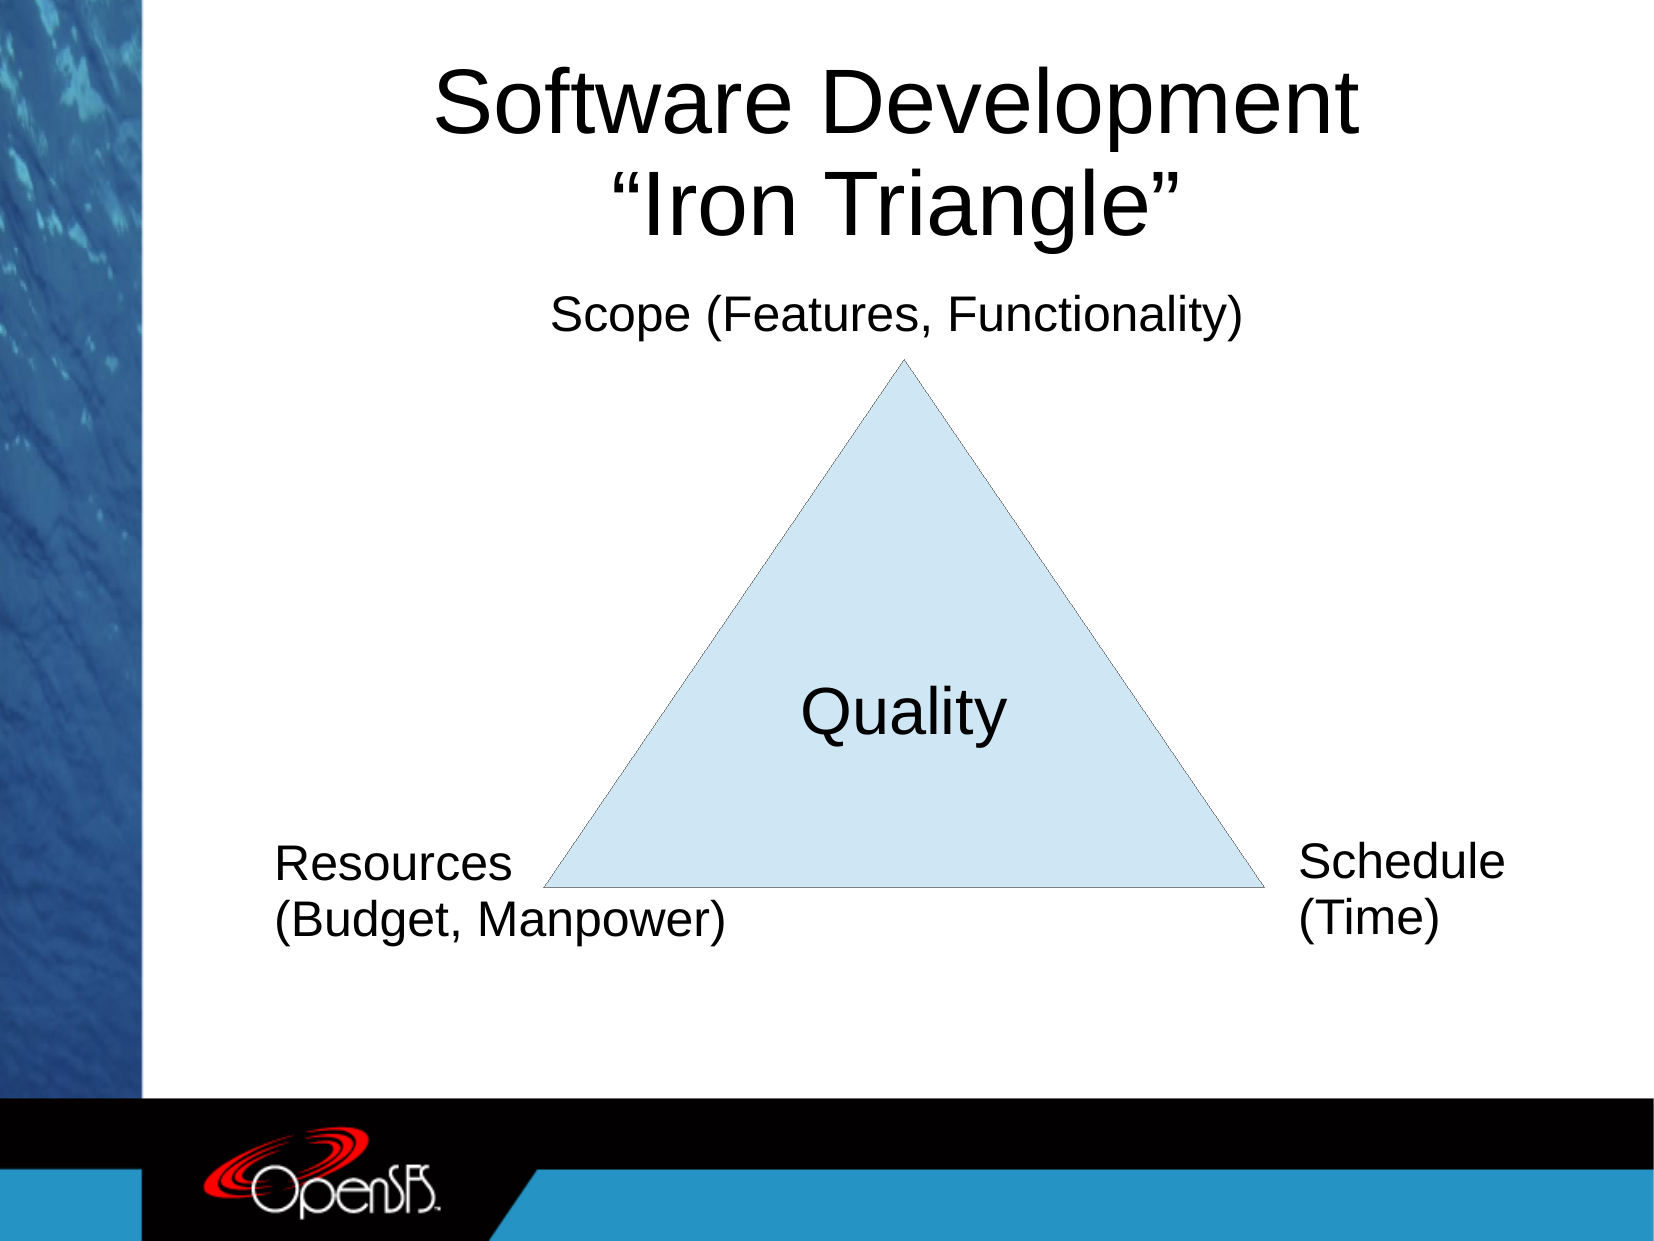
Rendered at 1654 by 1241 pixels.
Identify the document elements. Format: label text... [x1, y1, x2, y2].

text_box Resources (Budget, Manpower) [259, 827, 742, 955]
text_box Schedule (Time) [1283, 826, 1521, 953]
text_box Quality [584, 359, 1265, 888]
picture [0, 0, 1654, 1241]
text_box Scope (Features, Functionality) [535, 278, 1260, 350]
title Software Development “Iron Triangle” [163, 49, 1630, 257]
